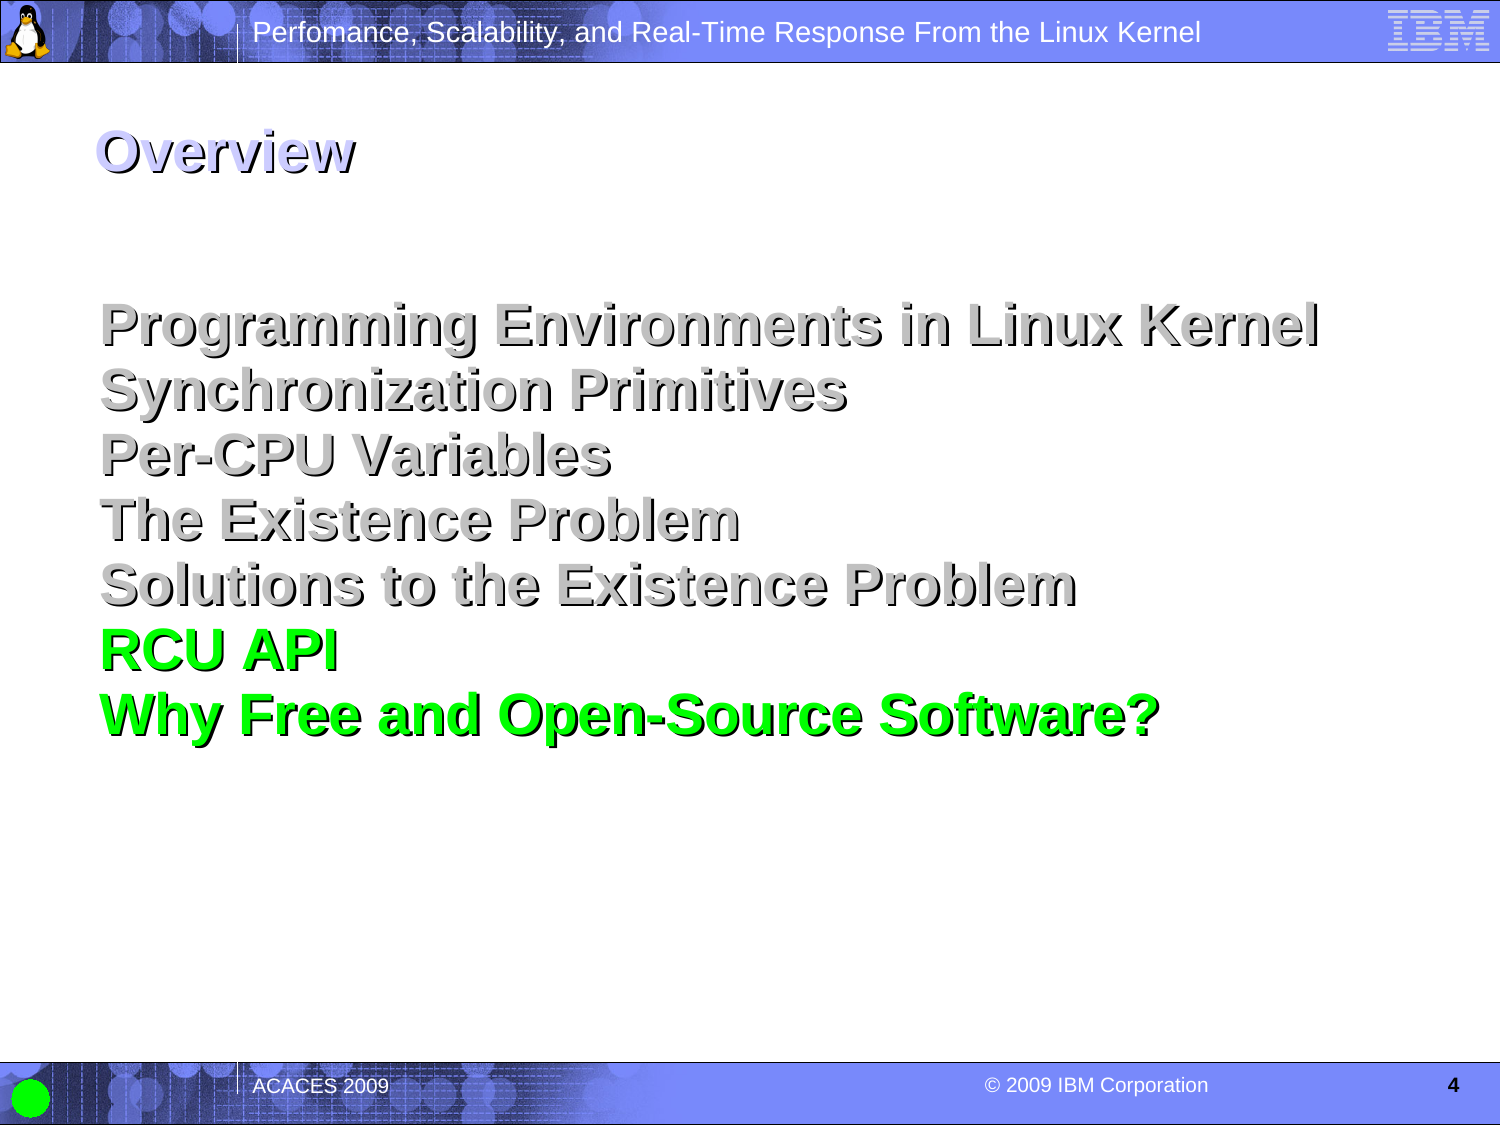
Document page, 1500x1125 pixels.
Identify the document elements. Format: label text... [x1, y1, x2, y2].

list Programming Environments in Linux Kernel Synchronization Primitives Per-CPU Variables The Existence Problem Solutions to the Existence Problem RCU API Why Free and Open-Source Software? [99, 291, 1389, 1022]
title Overview [79, 116, 1433, 215]
picture [0, 1063, 1500, 1124]
text_box [11, 1079, 50, 1118]
picture [1, 1, 1500, 62]
